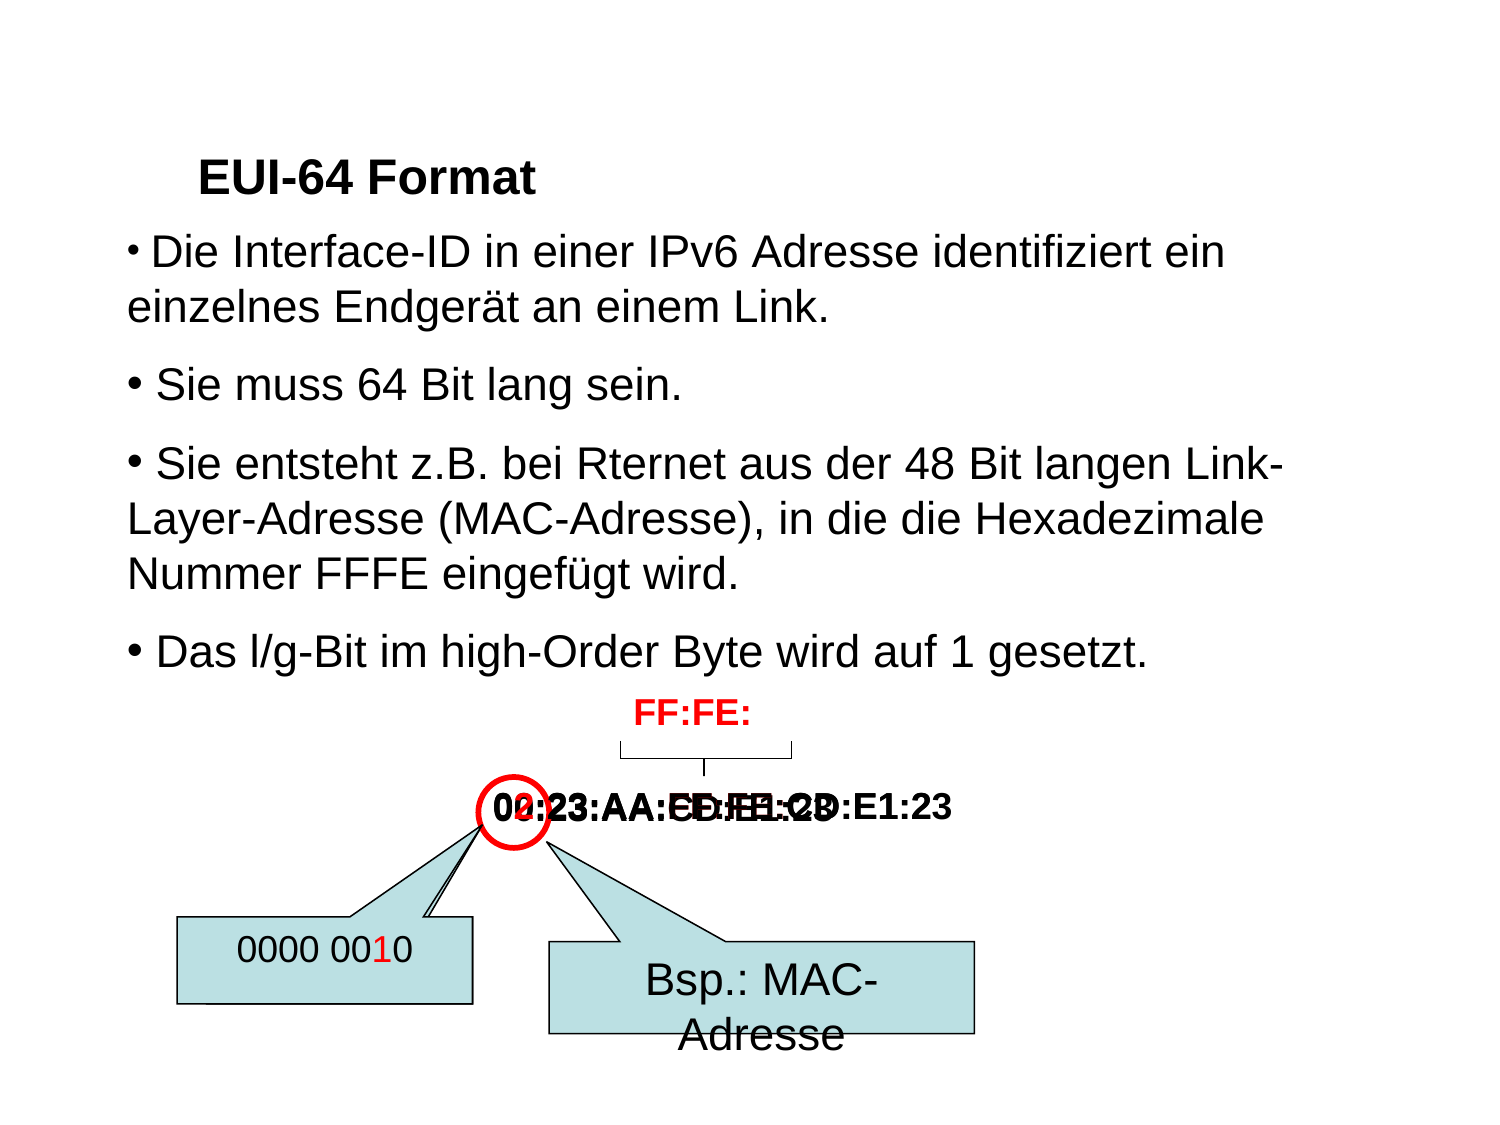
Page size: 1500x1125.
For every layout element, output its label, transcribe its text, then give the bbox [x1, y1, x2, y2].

text_box 0000 0000 [425, 842, 473, 916]
text_box Bsp.: MAC-Adresse [546, 841, 975, 1034]
text_box 02:23:AA:FF:FE:CD:E1:23 [478, 773, 1152, 835]
text_box FF:FE: [618, 680, 821, 742]
text_box EUI-64 Format [183, 137, 1058, 213]
text_box Die Interface-ID in einer IPv6 Adresse identifiziert ein einzelnes Endgerät an einem Link. Sie muss 64 Bit lang sein. Sie entsteht z.B. bei Rternet aus der 48 Bit langen Link-Layer-Adresse (MAC-Adresse), in die die Hexadezimale Nummer FFFE eingefügt wird. Das l/g-Bit im high-Order Byte wird auf 1 gesetzt. [112, 214, 1400, 685]
text_box 0000 0010 [177, 827, 478, 1004]
